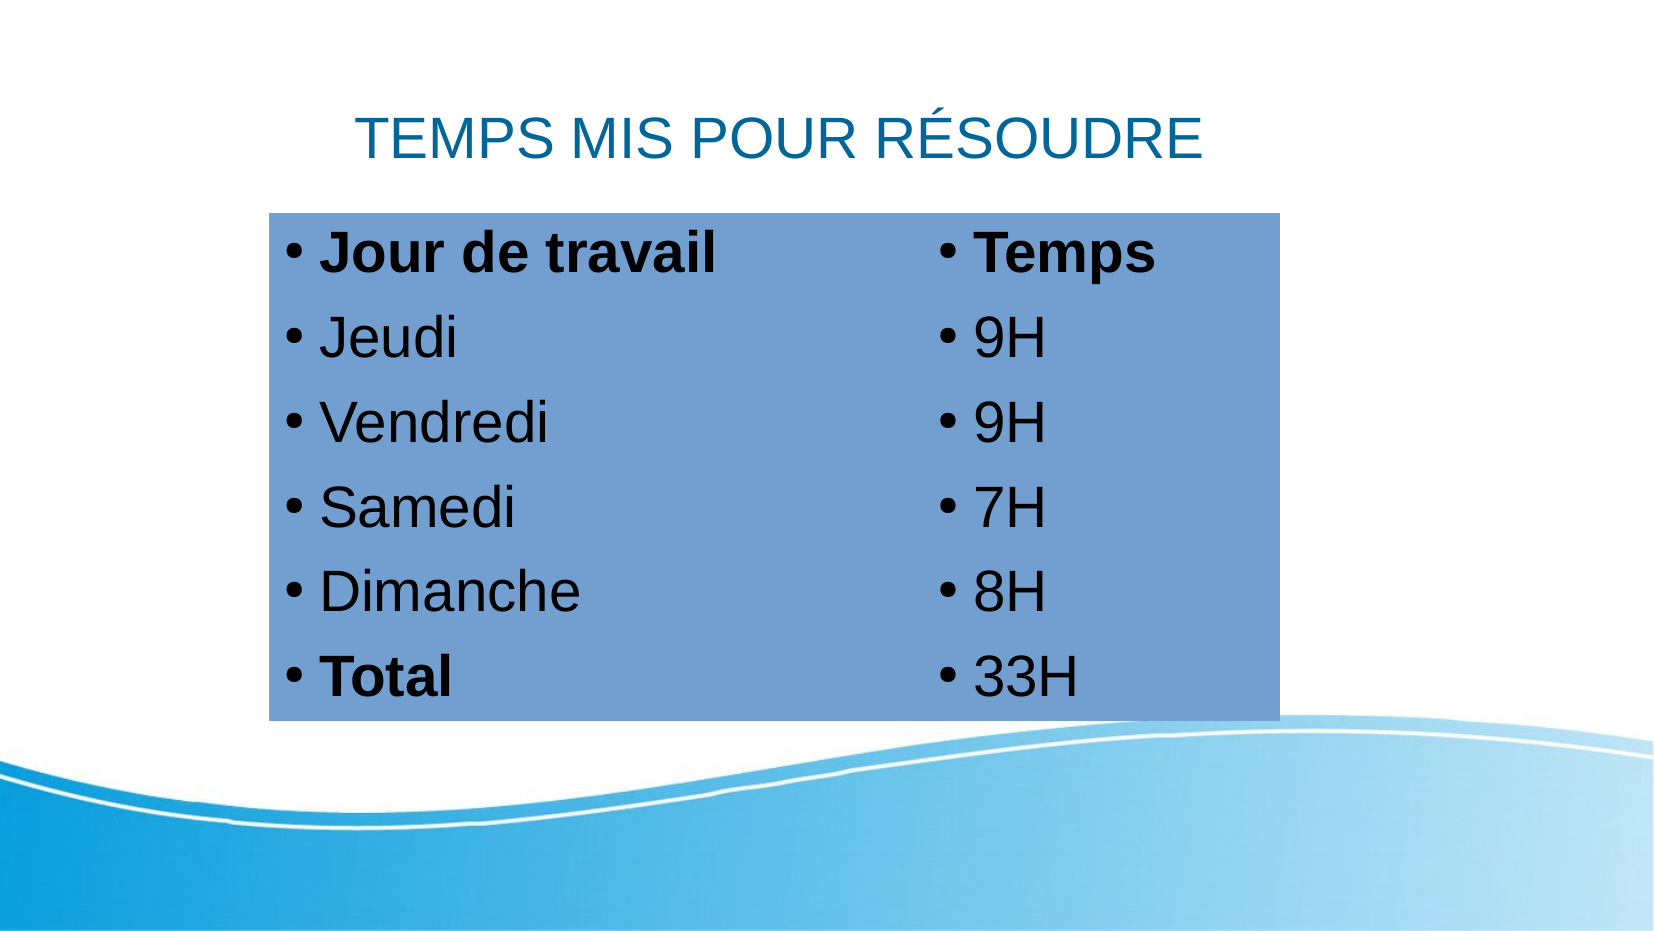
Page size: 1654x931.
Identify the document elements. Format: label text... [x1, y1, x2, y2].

table_cell Dimanche [269, 552, 905, 637]
table_cell Jeudi [269, 297, 905, 382]
table_cell 7H [905, 467, 1280, 552]
title TEMPS MIS POUR RÉSOUDRE [35, 57, 1524, 213]
table_cell 33H [905, 637, 1280, 721]
table_header Temps [905, 213, 1280, 297]
table_cell 9H [905, 382, 1280, 467]
table_cell 9H [905, 297, 1280, 382]
table_cell Total [269, 637, 905, 721]
picture [0, 714, 1654, 931]
table_cell 8H [905, 552, 1280, 637]
table_header Jour de travail [269, 213, 905, 297]
table_cell Samedi [269, 467, 905, 552]
table_cell Vendredi [269, 382, 905, 467]
